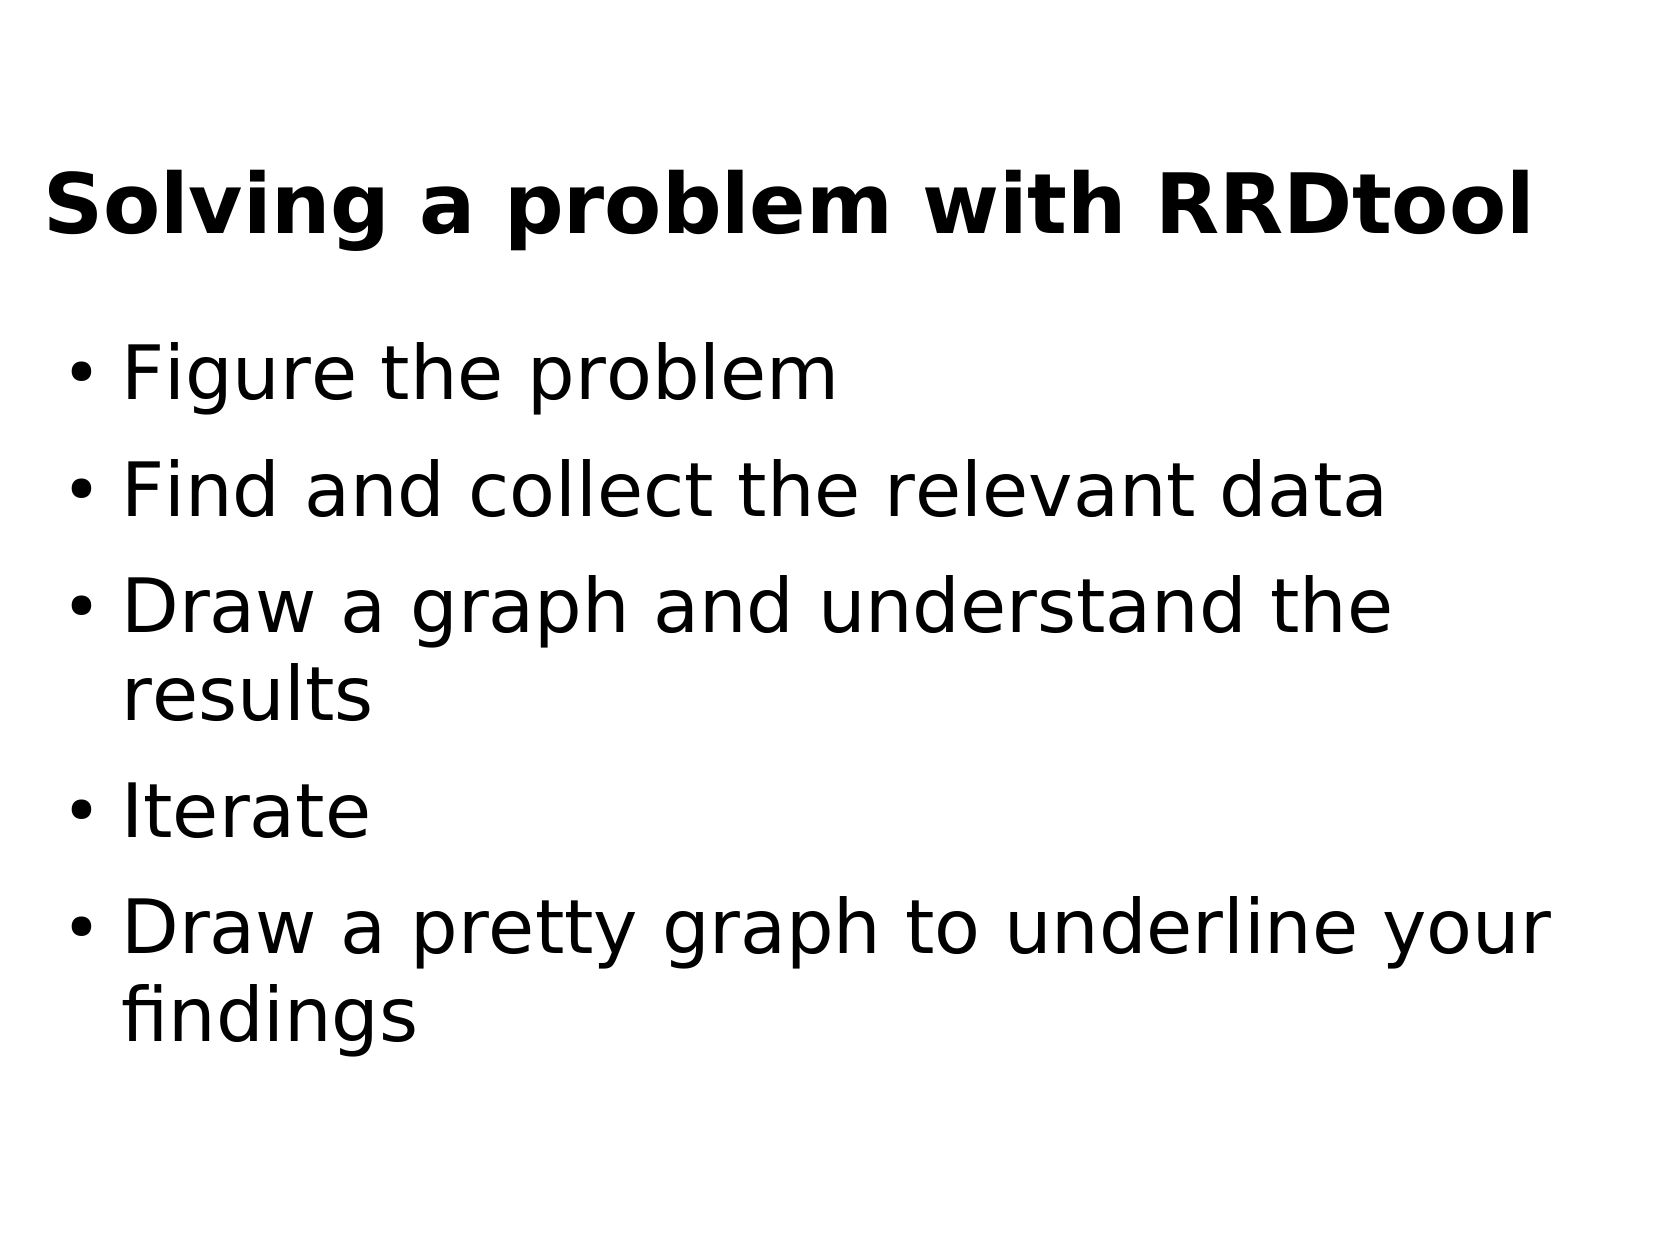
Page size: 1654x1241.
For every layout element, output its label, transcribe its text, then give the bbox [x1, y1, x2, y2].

list Figure the problem Find and collect the relevant data Draw a graph and understand the results Iterate Draw a pretty graph to underline your findings [50, 329, 1571, 1099]
title Solving a problem with RRDtool [43, 132, 1581, 277]
